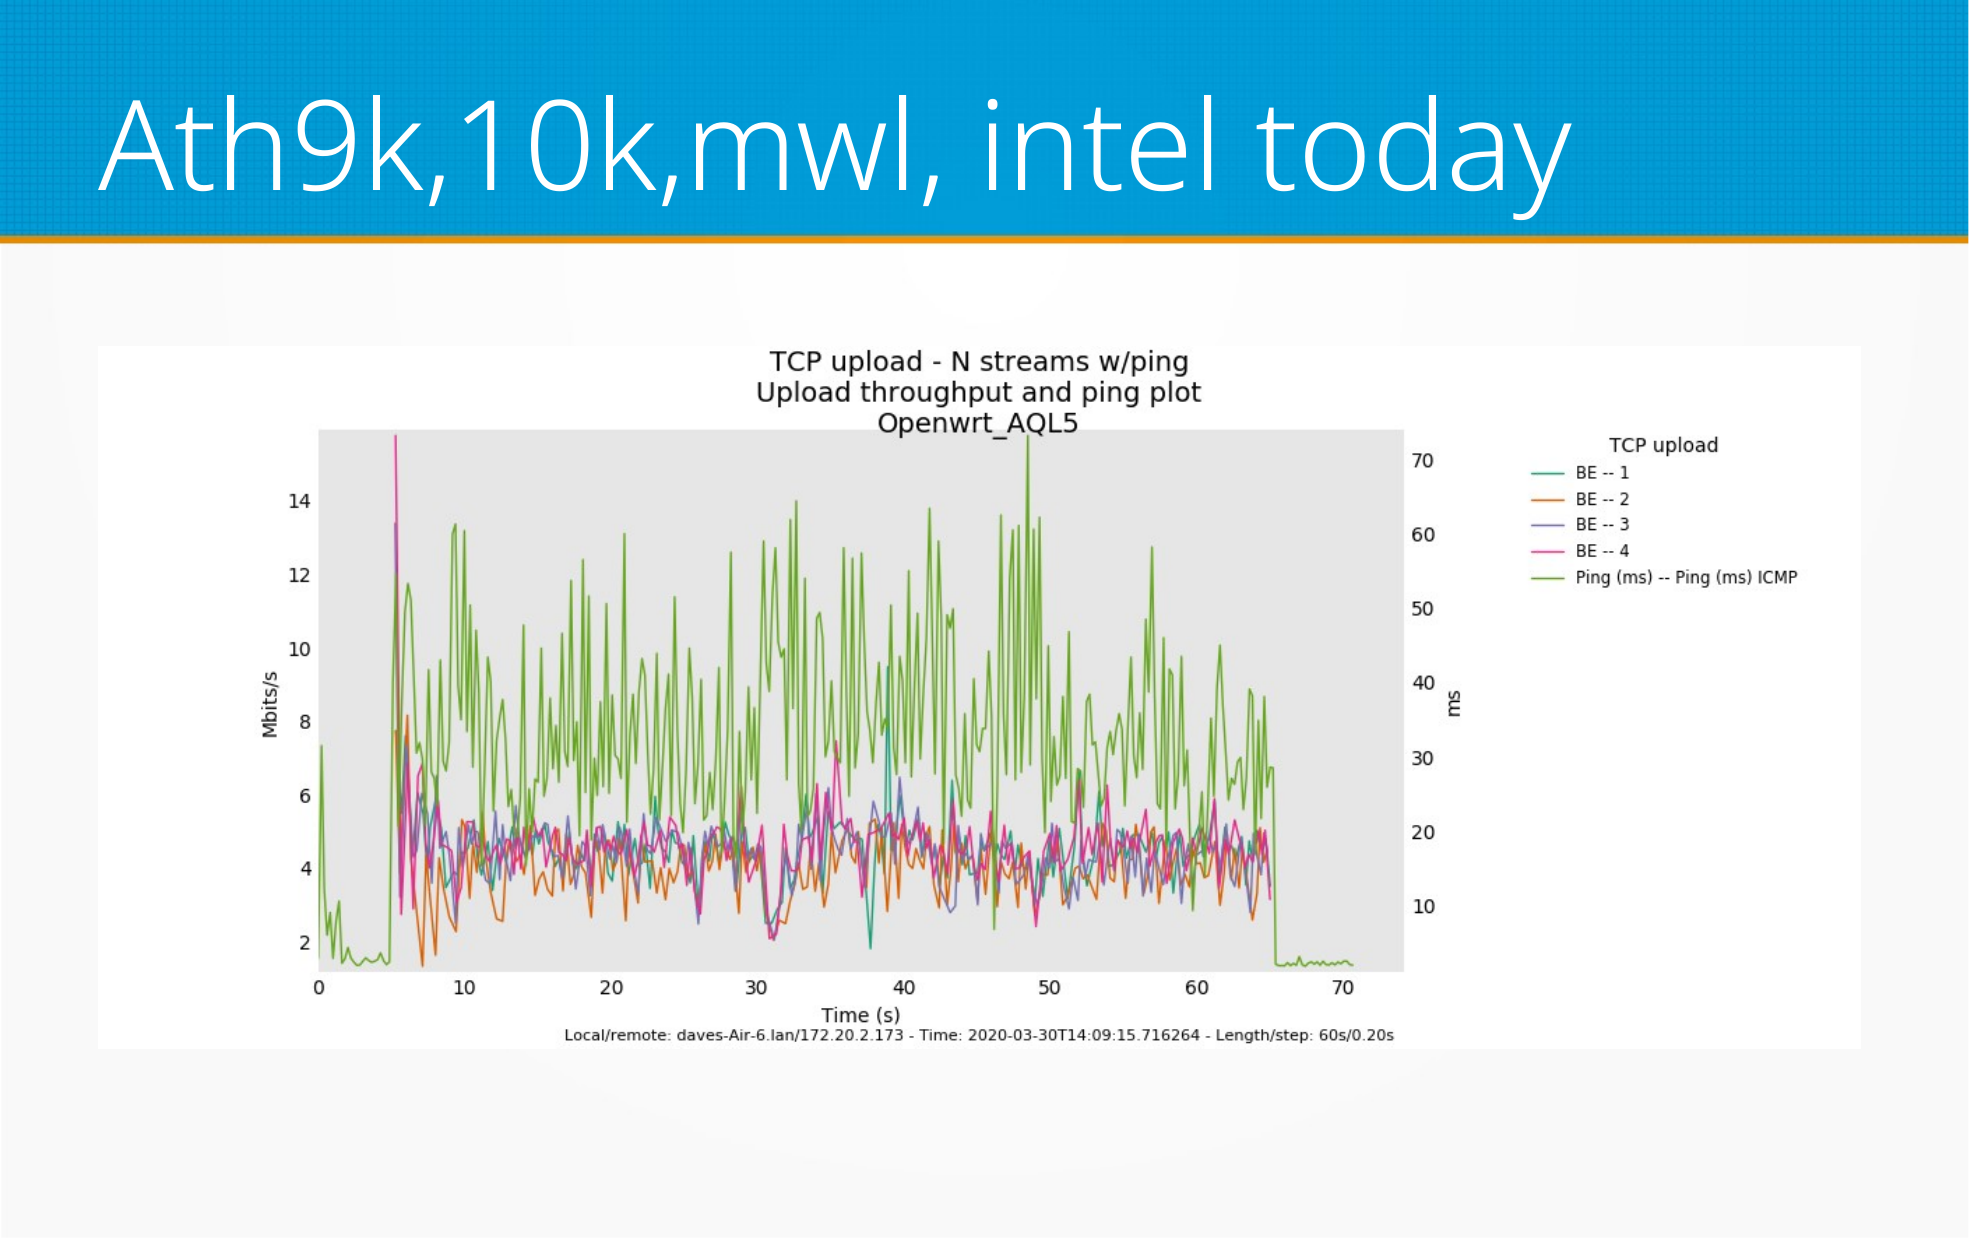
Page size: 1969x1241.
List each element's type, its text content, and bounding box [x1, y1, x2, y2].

title Ath9k,10k,mwl, intel today [98, 19, 1870, 227]
picture [0, 233, 1969, 1241]
